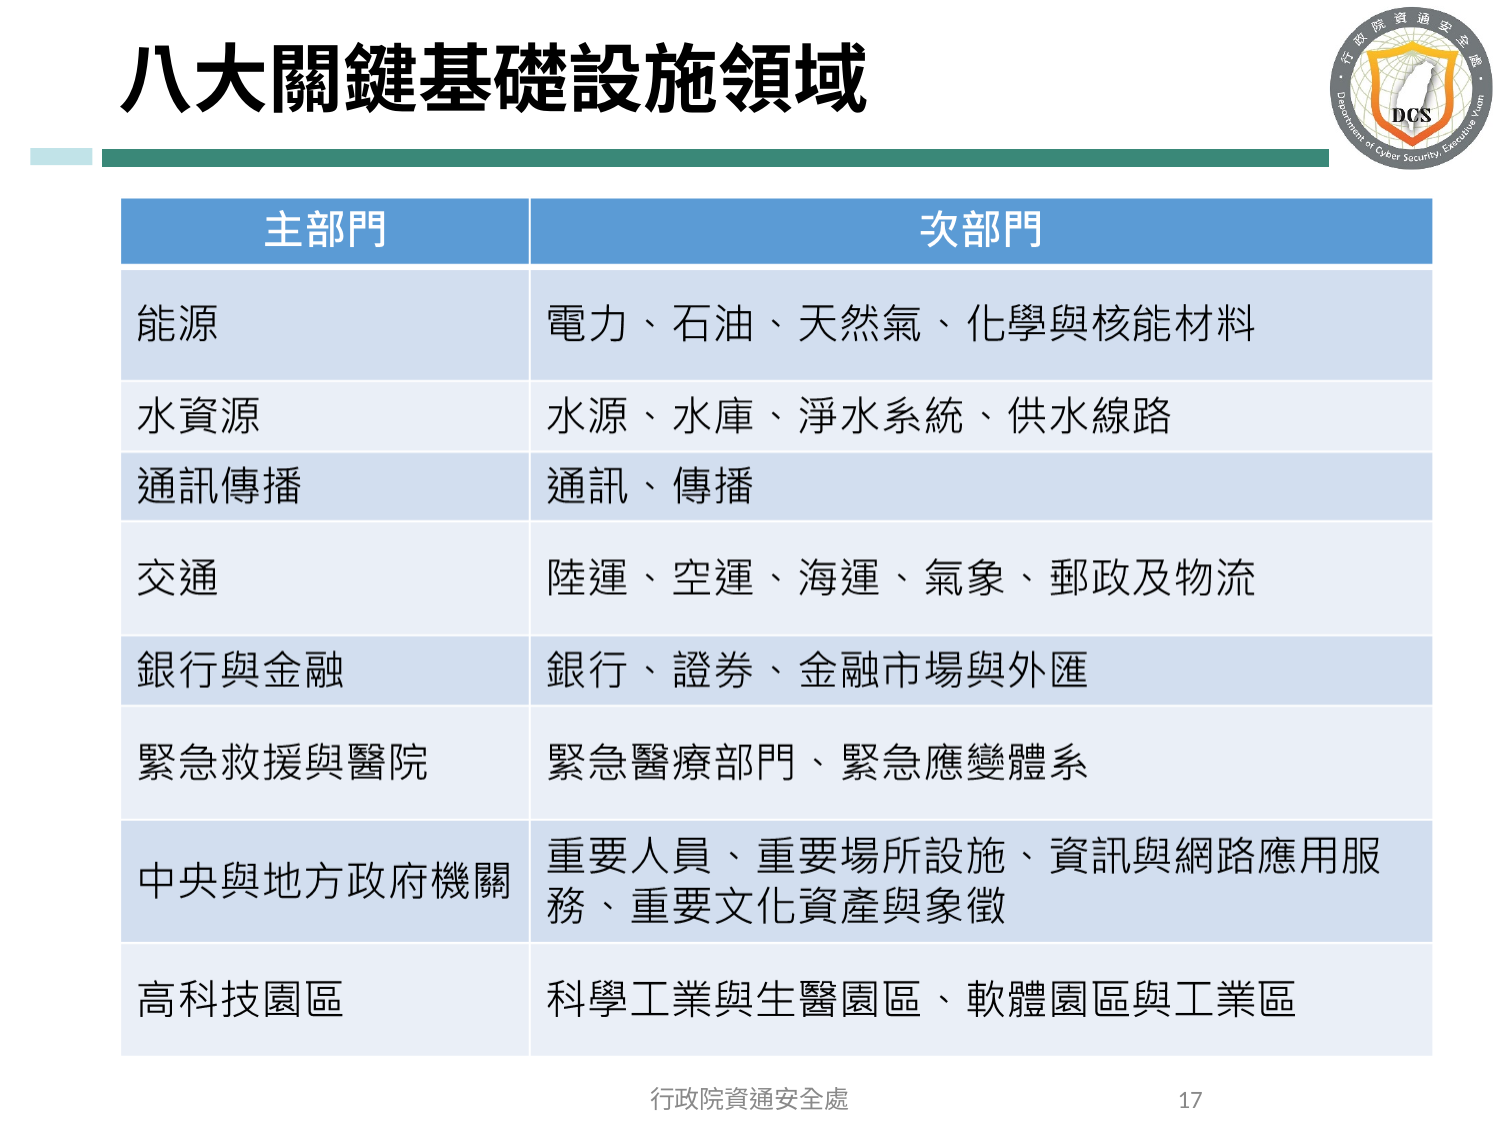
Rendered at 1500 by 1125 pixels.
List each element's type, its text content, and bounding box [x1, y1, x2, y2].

picture [120, 192, 1434, 1057]
text_box [1162, 1076, 1500, 1120]
text_box 行政院資通安全處 [496, 1076, 1004, 1120]
title 八大關鍵基礎設施領域 [103, 21, 1397, 142]
